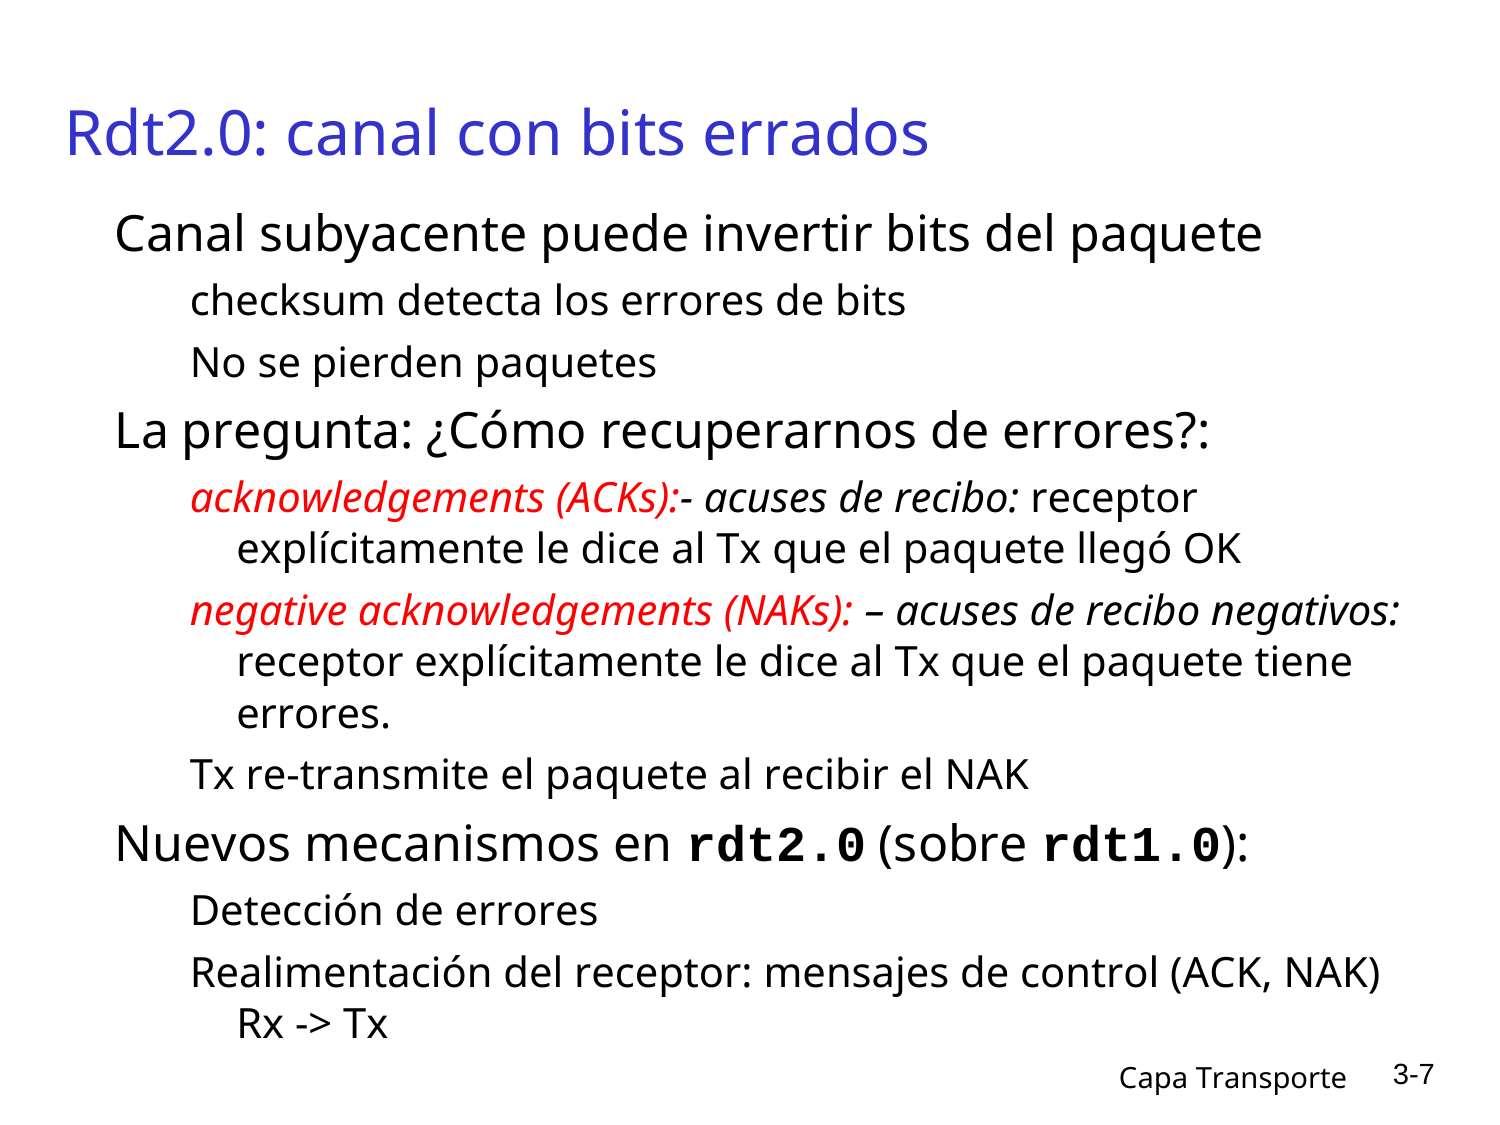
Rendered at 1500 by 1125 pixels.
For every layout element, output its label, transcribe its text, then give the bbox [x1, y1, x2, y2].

list Canal subyacente puede invertir bits del paquete checksum detecta los errores de bits No se pierden paquetes La pregunta: ¿Cómo recuperarnos de errores?: acknowledgements (ACKs):- acuses de recibo: receptor explícitamente le dice al Tx que el paquete llegó OK negative acknowledgements (NAKs): – acuses de recibo negativos: receptor explícitamente le dice al Tx que el paquete tiene errores. Tx re-transmite el paquete al recibir el NAK Nuevos mecanismos en rdt2.0 (sobre rdt1.0): Detección de errores Realimentación del receptor: mensajes de control (ACK, NAK) Rx -> Tx [99, 195, 1450, 1080]
title Rdt2.0: canal con bits errados [50, 37, 1500, 225]
